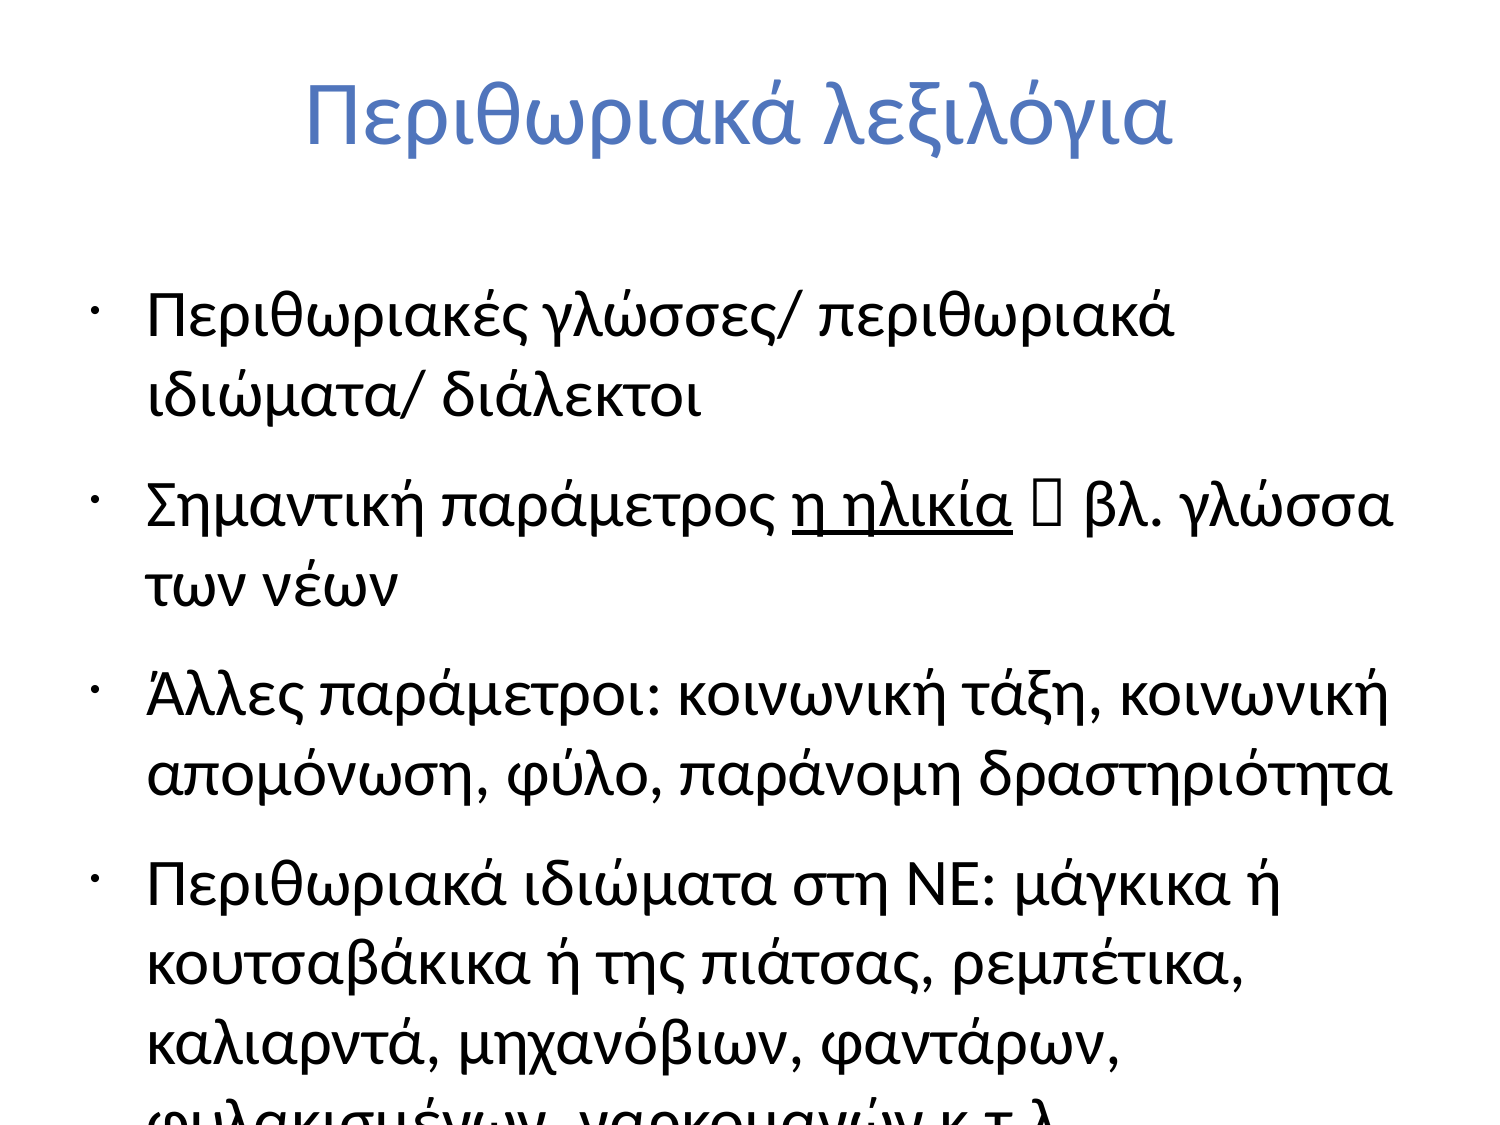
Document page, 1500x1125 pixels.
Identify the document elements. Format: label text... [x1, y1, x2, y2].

list Περιθωριακές γλώσσες/ περιθωριακά ιδιώματα/ διάλεκτοι Σημαντική παράμετρος η ηλικία  βλ. γλώσσα των νέων Άλλες παράμετροι: κοινωνική τάξη, κοινωνική απομόνωση, φύλο, παράνομη δραστηριότητα Περιθωριακά ιδιώματα στη ΝΕ: μάγκικα ή κουτσαβάκικα ή της πιάτσας, ρεμπέτικα, καλιαρντά, μηχανόβιων, φαντάρων, φυλακισμένων, ναρκομανών κ.τ.λ. Holmes (2001: 167), Φιλιππάκη-Warburton (1999: 338-339) [75, 262, 1425, 1013]
title Περιθωριακά λεξιλόγια [75, 45, 1425, 233]
